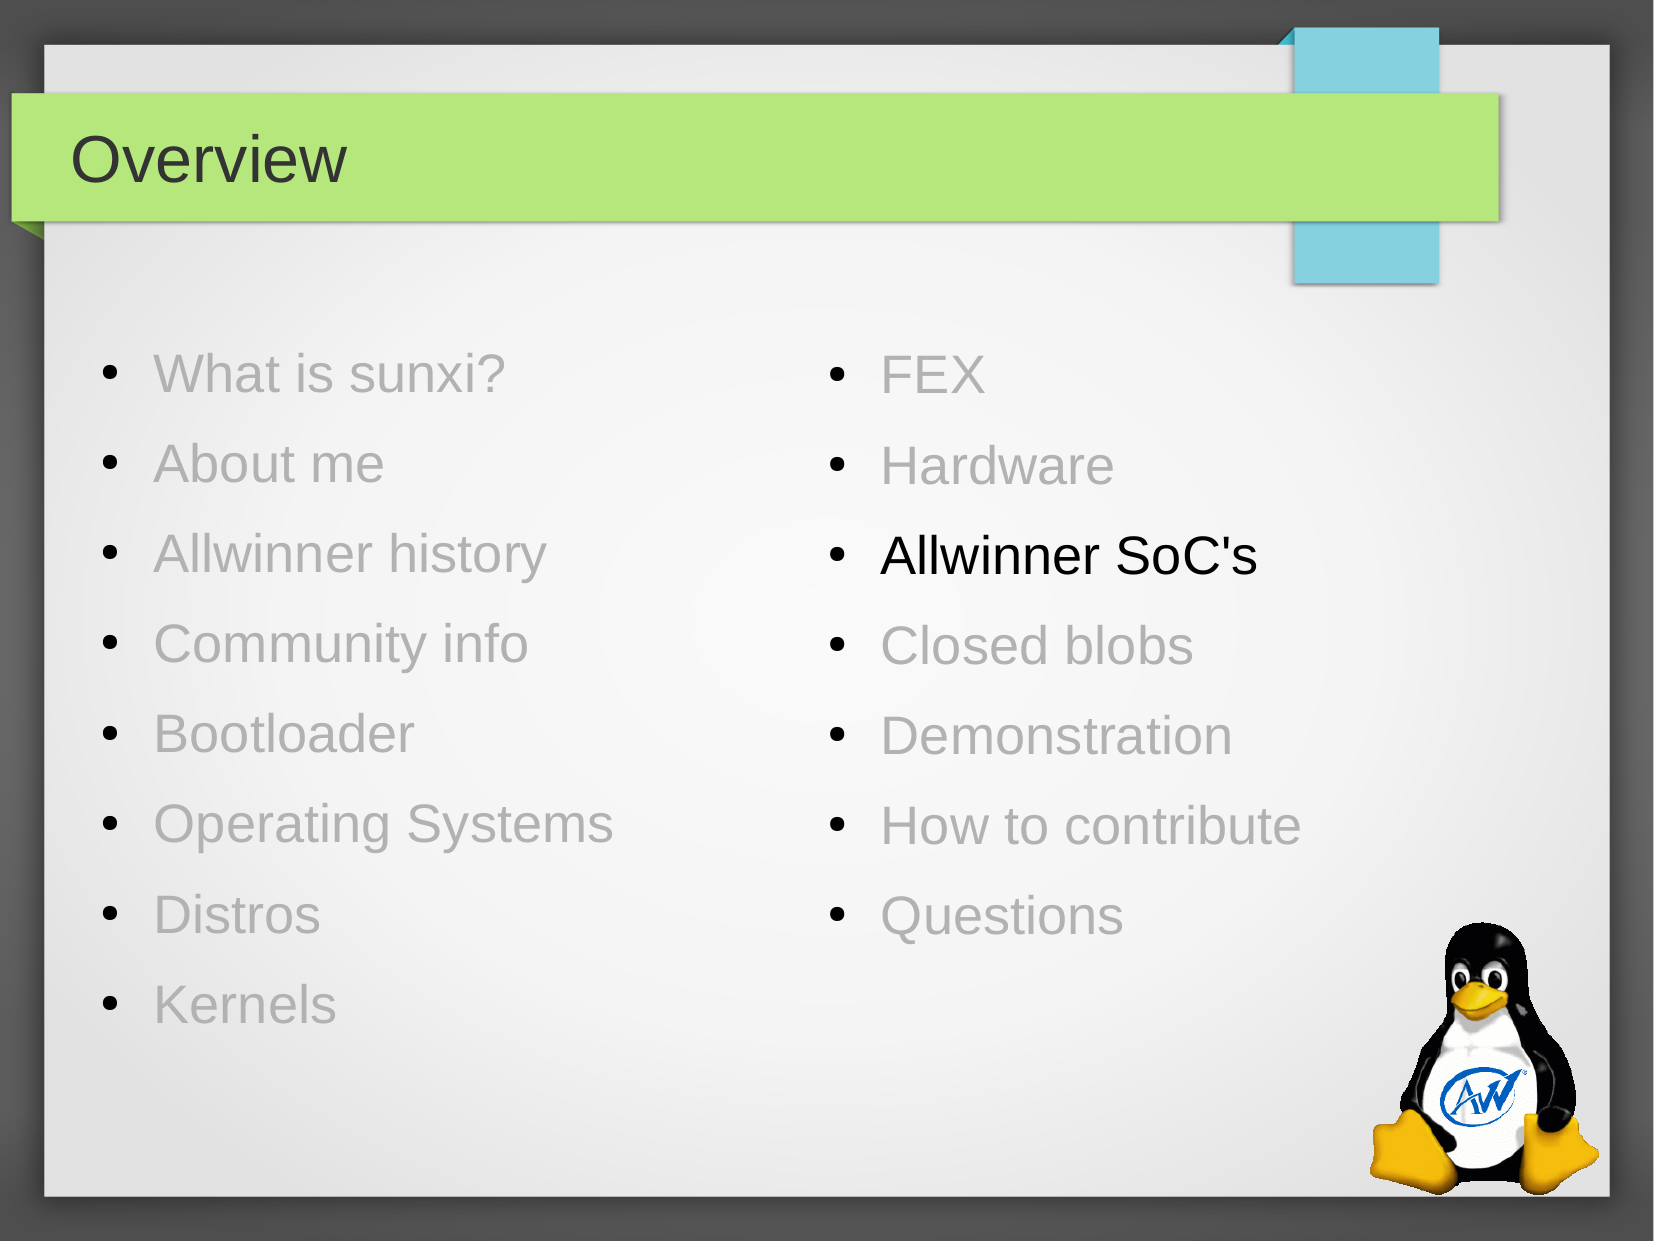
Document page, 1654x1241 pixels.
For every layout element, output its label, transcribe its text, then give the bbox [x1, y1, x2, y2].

list What is sunxi? About me Allwinner history Community info Bootloader Operating Systems Distros Kernels [82, 343, 781, 1063]
list FEX Hardware Allwinner SoC's Closed blobs Demonstration How to contribute Questions [810, 345, 1508, 1065]
title Overview [70, 106, 1229, 213]
picture [0, 0, 1654, 1241]
